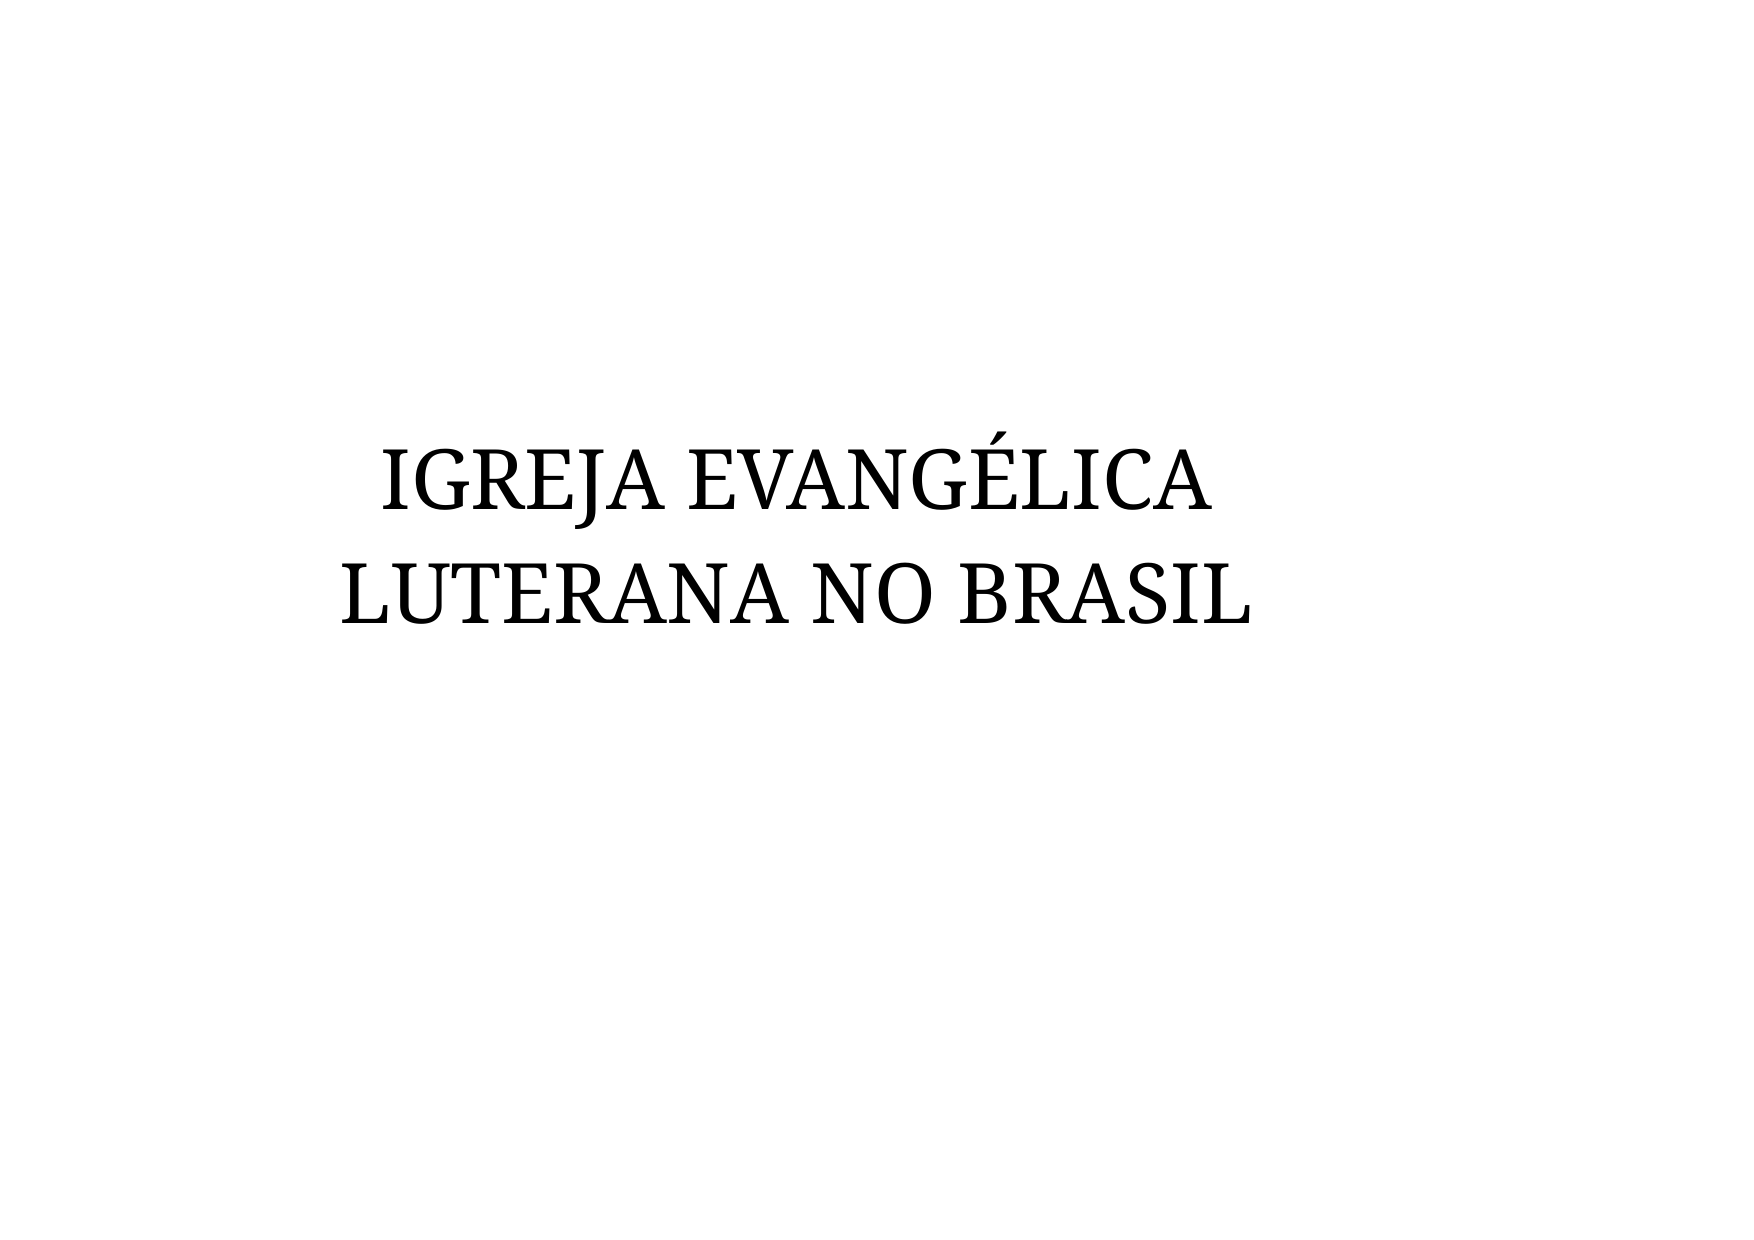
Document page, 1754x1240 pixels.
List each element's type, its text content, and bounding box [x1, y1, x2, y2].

text_box IGREJA EVANGÉLICA LUTERANA NO BRASIL [324, 413, 1477, 916]
